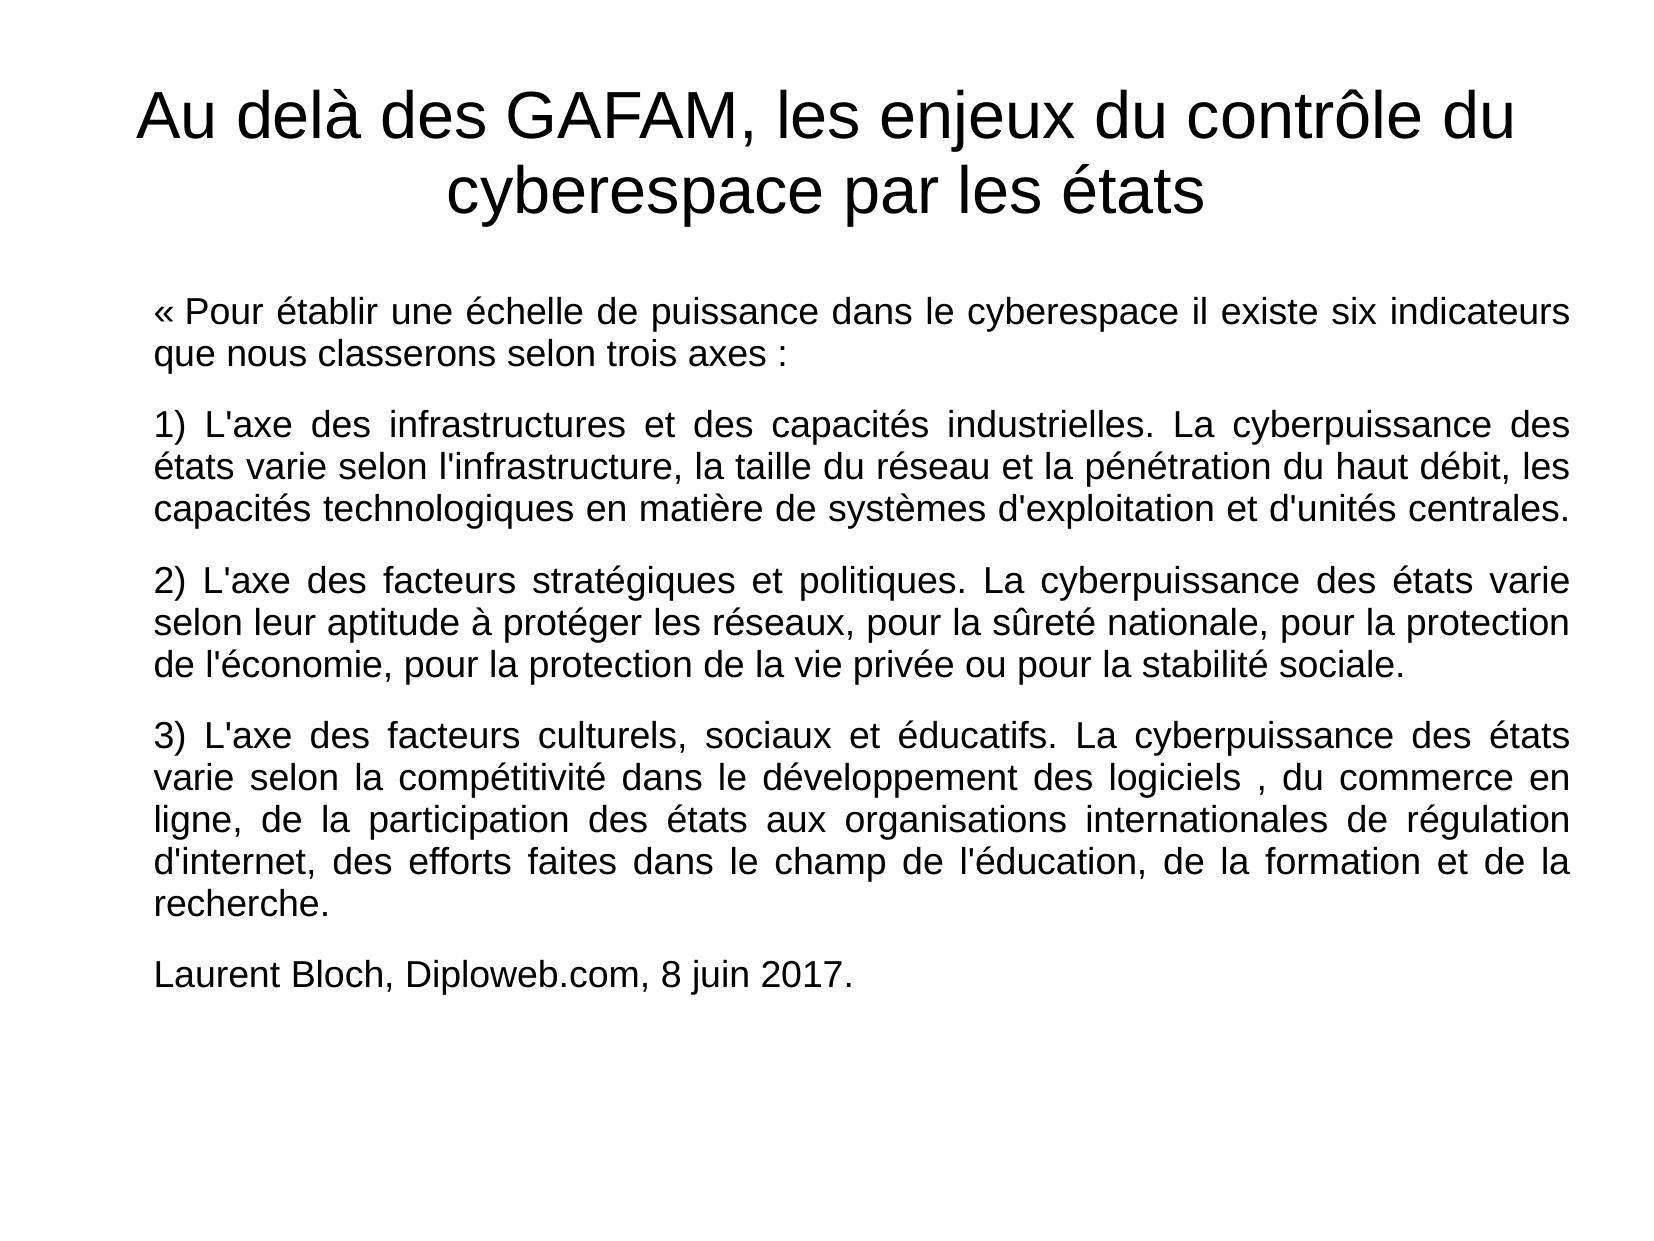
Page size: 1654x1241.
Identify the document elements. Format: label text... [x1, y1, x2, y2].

title Au delà des GAFAM, les enjeux du contrôle du cyberespace par les états [82, 49, 1571, 257]
list « Pour établir une échelle de puissance dans le cyberespace il existe six indicateurs que nous classerons selon trois axes : 1) L'axe des infrastructures et des capacités industrielles. La cyberpuissance des états varie selon l'infrastructure, la taille du réseau et la pénétration du haut débit, les capacités technologiques en matière de systèmes d'exploitation et d'unités centrales. 2) L'axe des facteurs stratégiques et politiques. La cyberpuissance des états varie selon leur aptitude à protéger les réseaux, pour la sûreté nationale, pour la protection de l'économie, pour la protection de la vie privée ou pour la stabilité sociale. 3) L'axe des facteurs culturels, sociaux et éducatifs. La cyberpuissance des états varie selon la compétitivité dans le développement des logiciels , du commerce en ligne, de la participation des états aux organisations internationales de régulation d'internet, des efforts faites dans le champ de l'éducation, de la formation et de la recherche. Laurent Bloch, Diploweb.com, 8 juin 2017. [82, 290, 1571, 1109]
